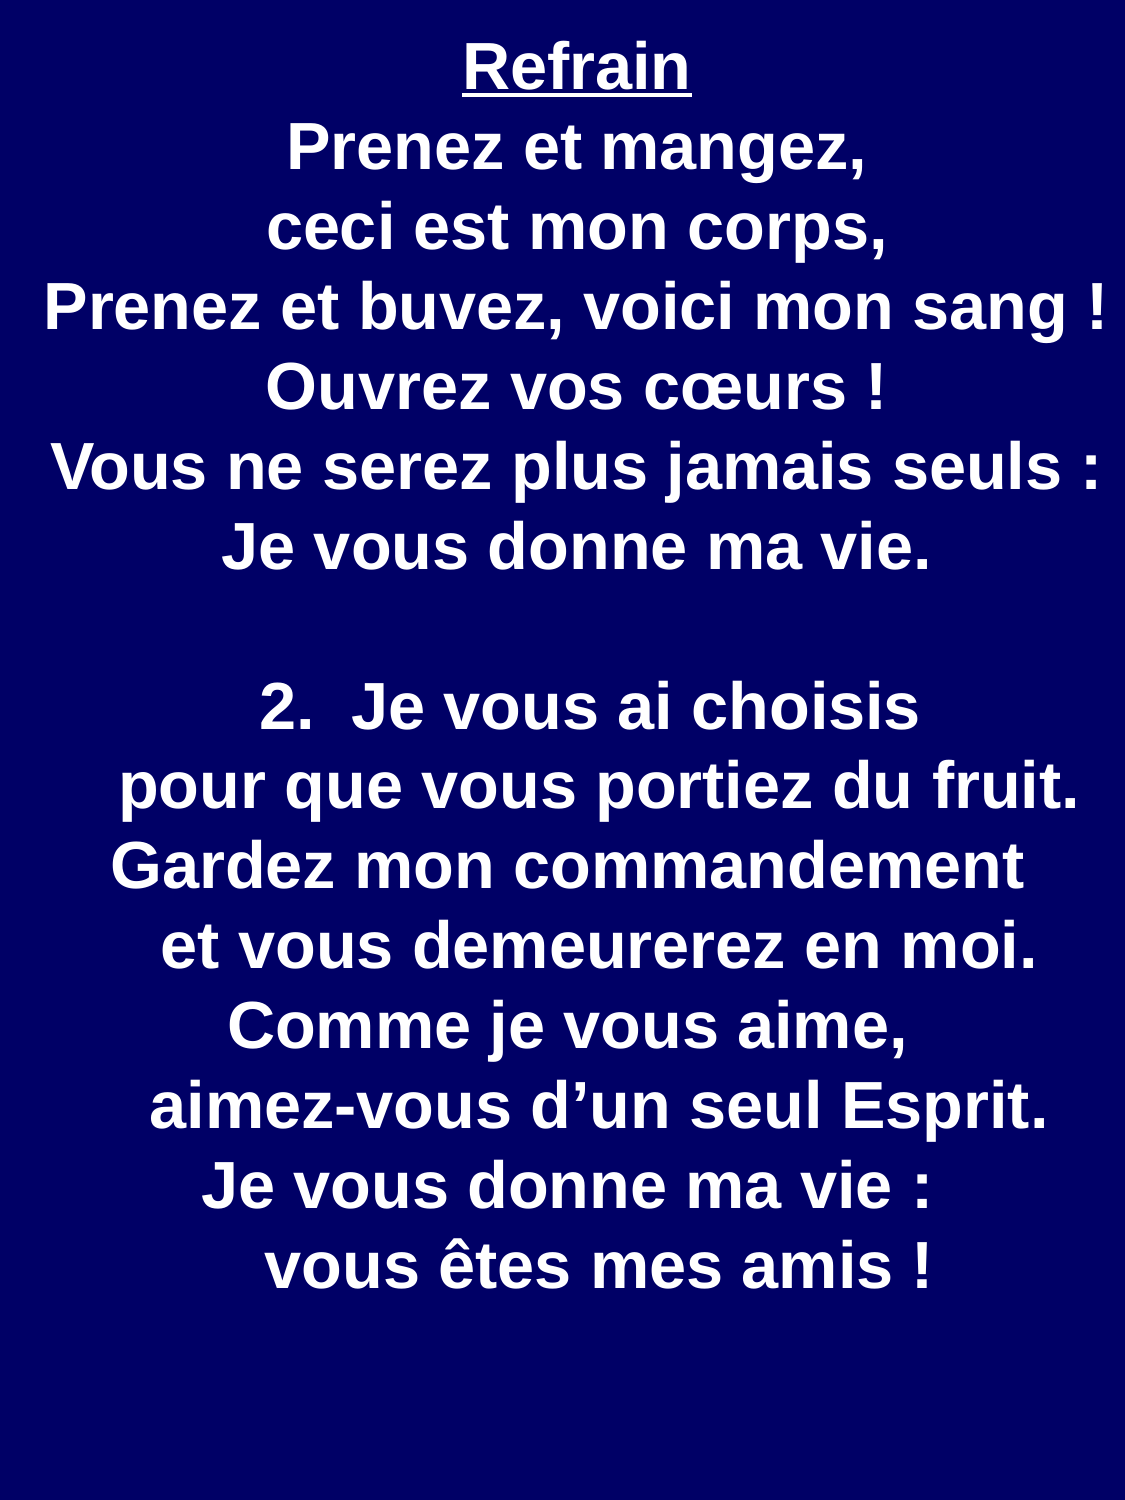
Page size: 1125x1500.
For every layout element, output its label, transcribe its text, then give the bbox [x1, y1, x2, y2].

text_box Refrain Prenez et mangez, ceci est mon corps, Prenez et buvez, voici mon sang ! Ouvrez vos cœurs ! Vous ne serez plus jamais seuls : Je vous donne ma vie. 2. Je vous ai choisis pour que vous portiez du fruit. Gardez mon commandement et vous demeurerez en moi. Comme je vous aime, aimez-vous d’un seul Esprit. Je vous donne ma vie : vous êtes mes amis ! [0, 0, 1125, 1425]
